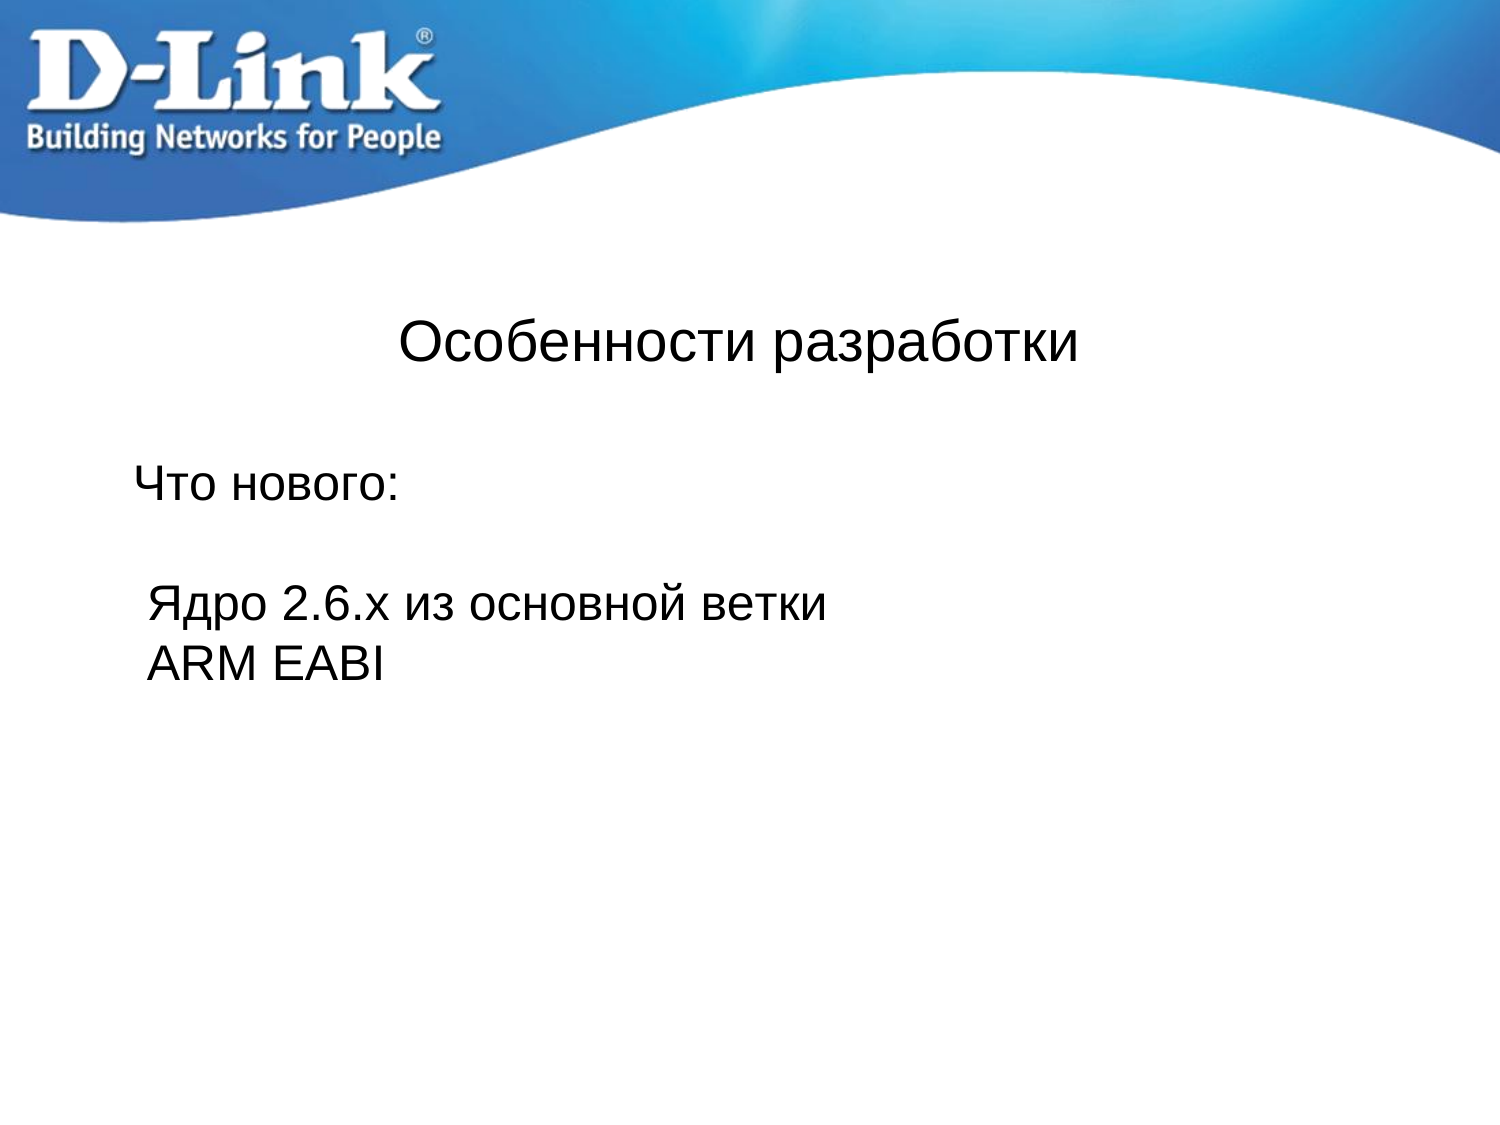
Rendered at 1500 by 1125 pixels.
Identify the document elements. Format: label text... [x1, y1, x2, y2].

picture [0, 0, 1500, 1125]
text_box Что нового: Ядро 2.6.x из основной ветки ARM EABI [118, 442, 860, 698]
text_box Особенности разработки [383, 295, 1093, 381]
